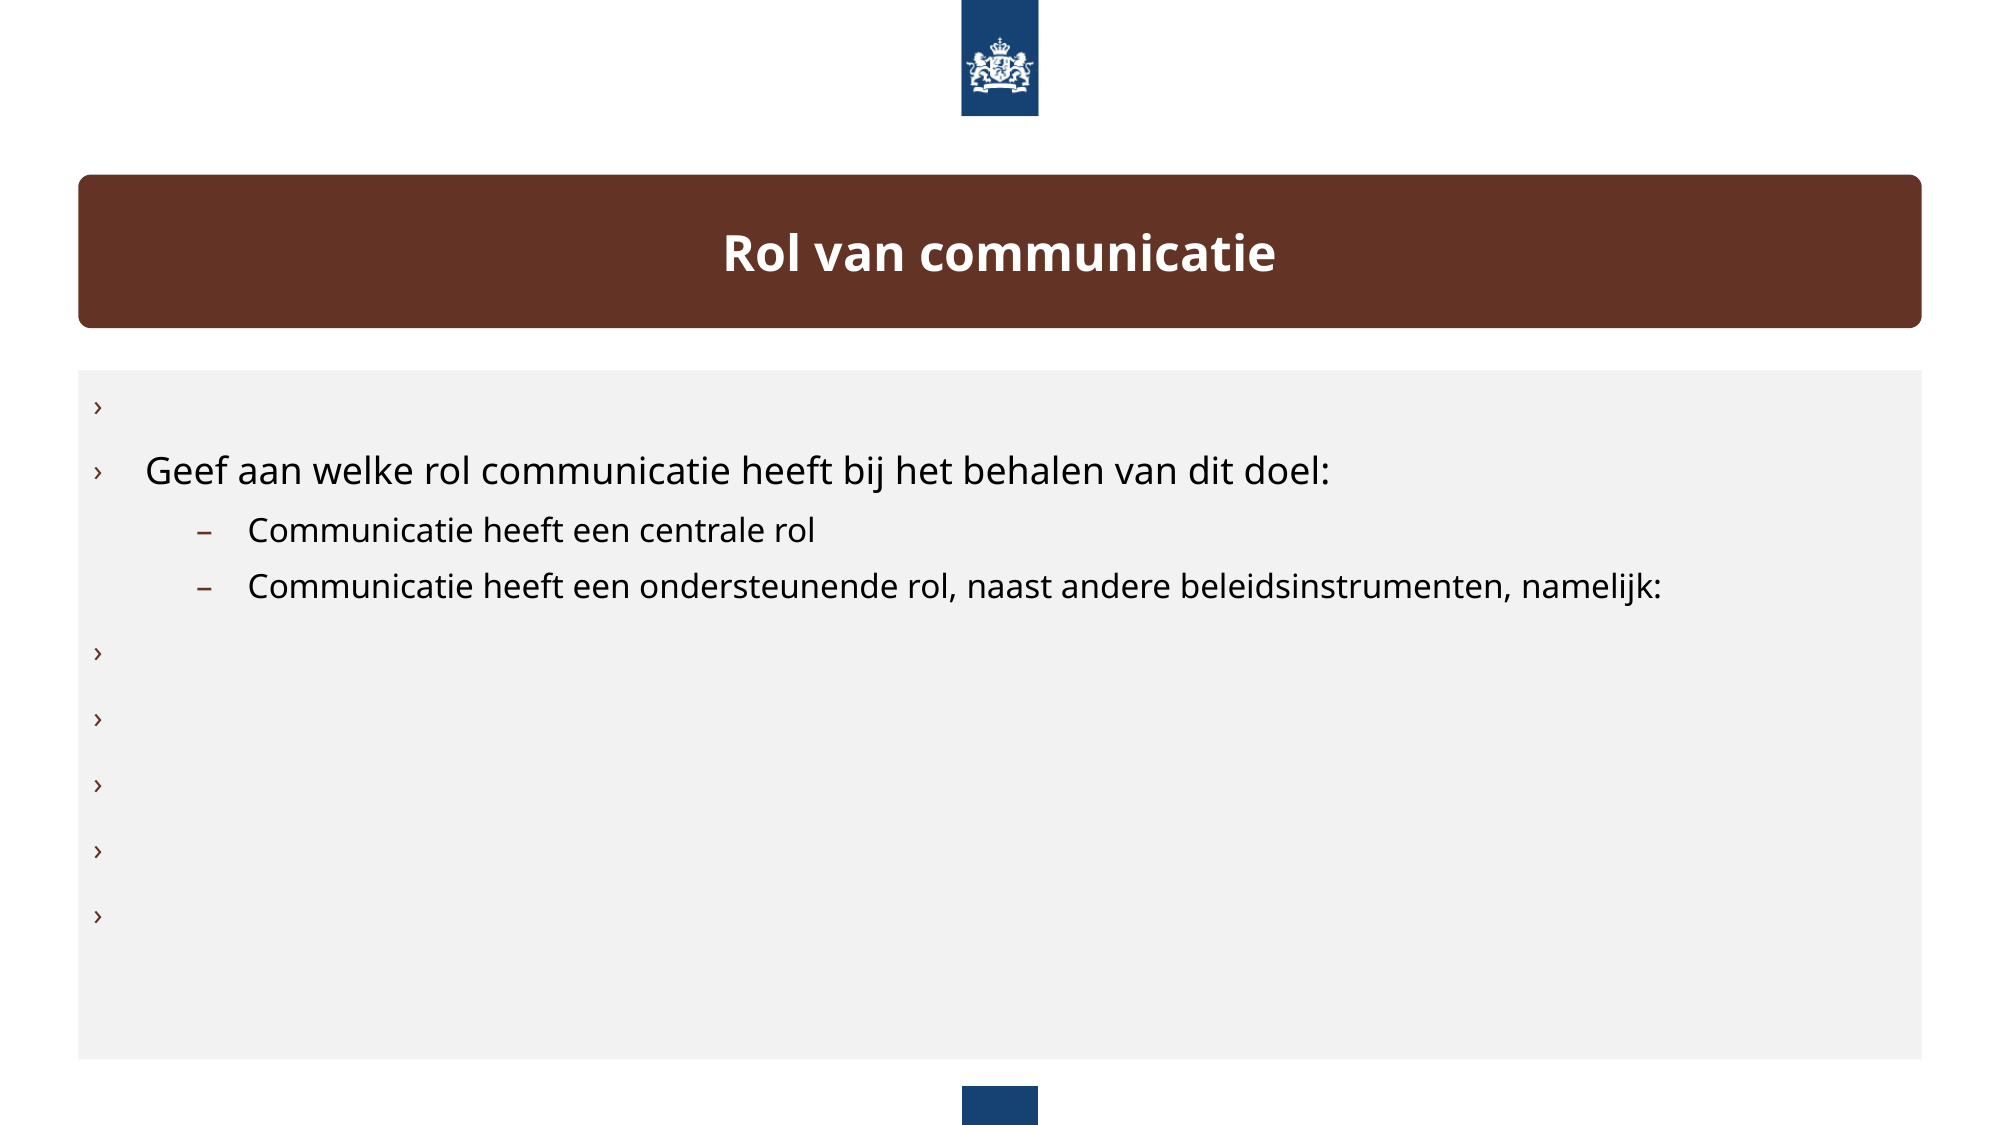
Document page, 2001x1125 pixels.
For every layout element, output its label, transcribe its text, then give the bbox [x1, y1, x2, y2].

text_box Geef aan welke rol communicatie heeft bij het behalen van dit doel: Communicatie heeft een centrale rol Communicatie heeft een ondersteunende rol, naast andere beleidsinstrumenten, namelijk: [78, 370, 1922, 1060]
text_box Rol van communicatie [78, 174, 1922, 329]
